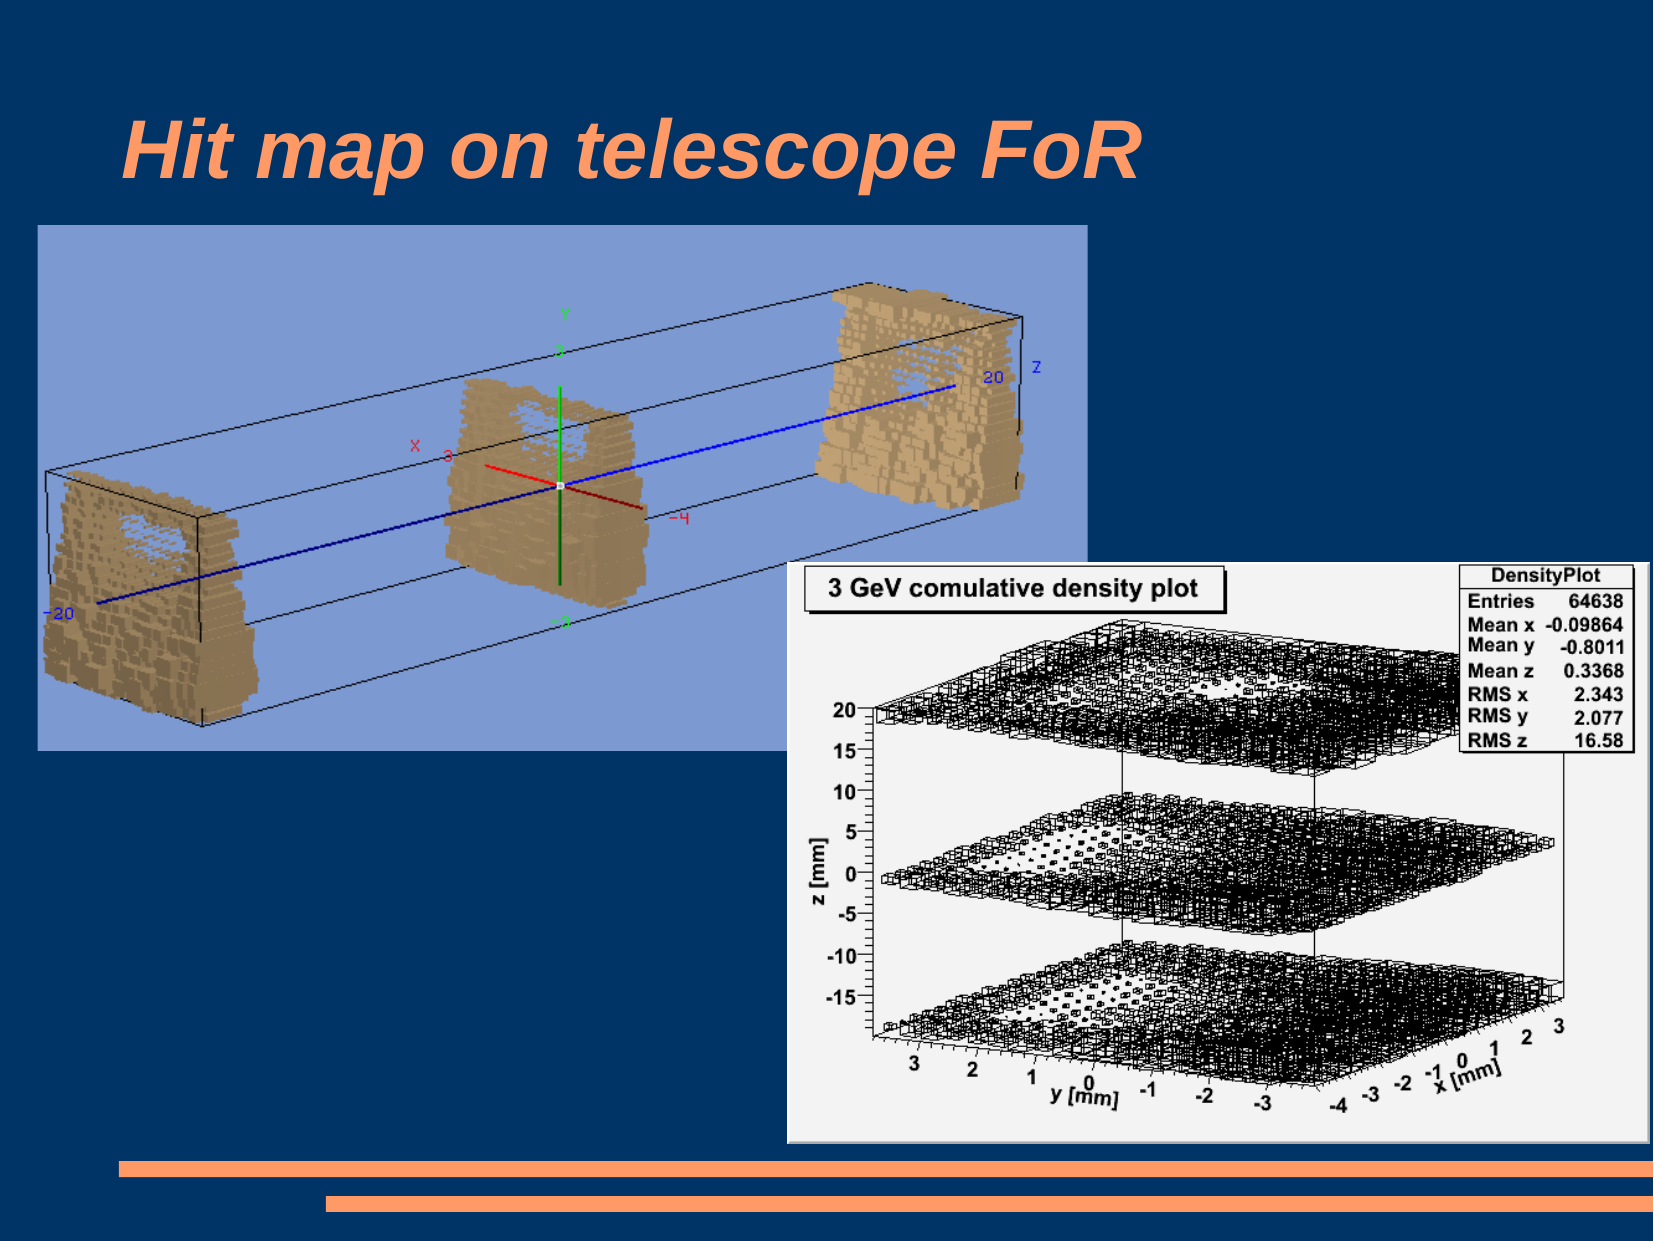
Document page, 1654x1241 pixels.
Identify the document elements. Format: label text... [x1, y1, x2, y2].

picture [37, 225, 1650, 1144]
title Hit map on telescope FoR [121, 46, 1534, 254]
